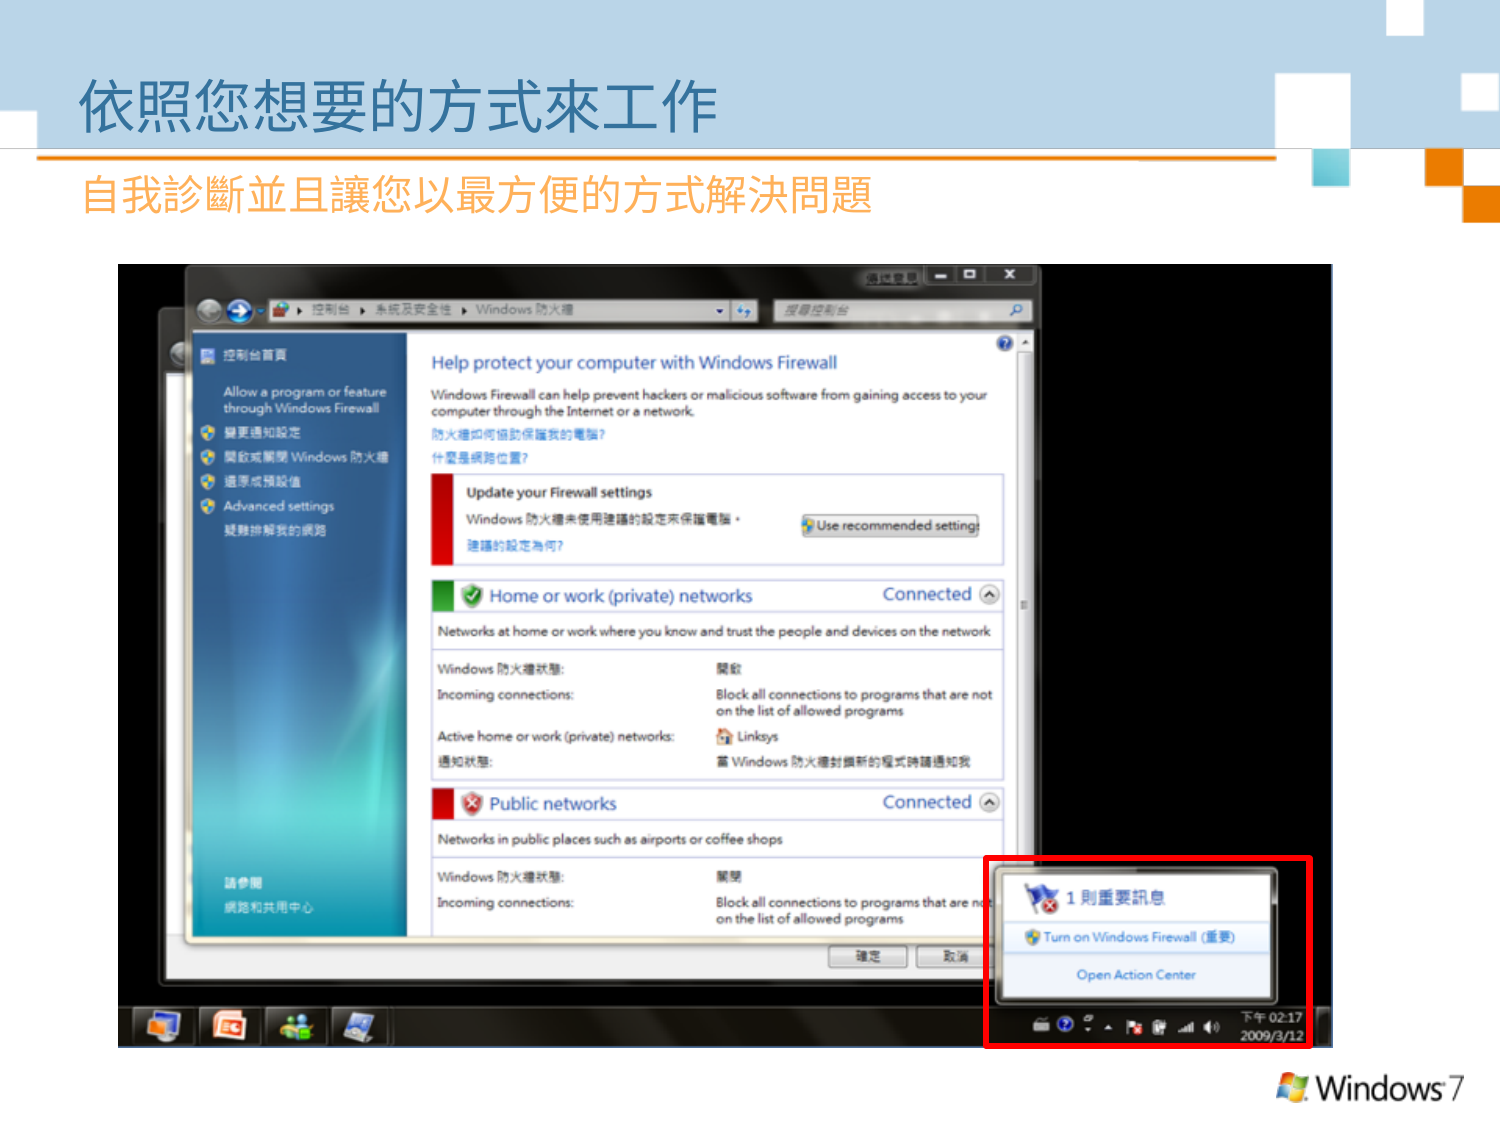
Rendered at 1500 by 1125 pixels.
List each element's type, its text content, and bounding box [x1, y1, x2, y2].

picture [118, 264, 1333, 1049]
picture [989, 861, 1306, 1043]
text_box 自我診斷並且讓您以最方便的方式解決問題 [64, 160, 1479, 227]
title 依照您想要的方式來工作 [62, 62, 1413, 150]
